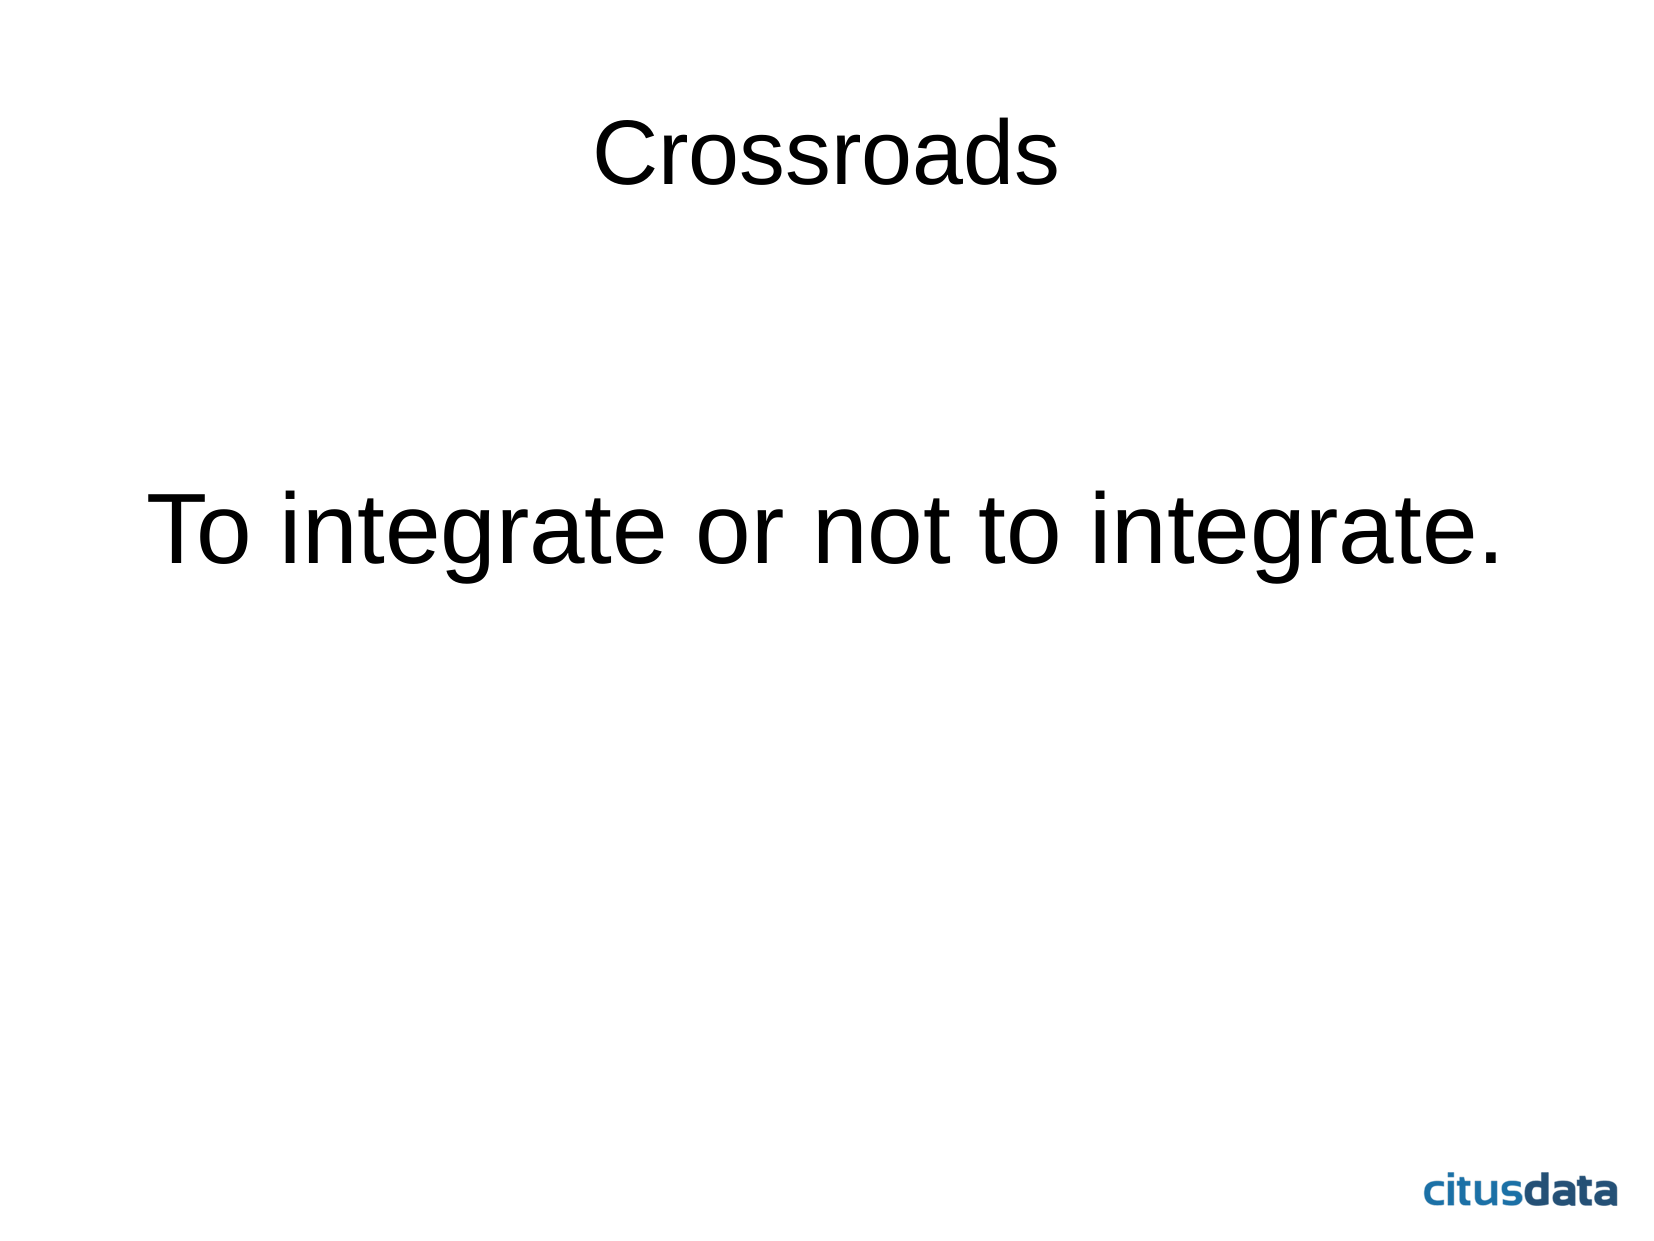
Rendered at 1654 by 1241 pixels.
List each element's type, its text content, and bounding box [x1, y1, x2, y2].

picture [1420, 1167, 1622, 1209]
subtitle To integrate or not to integrate. [82, 49, 1571, 1010]
